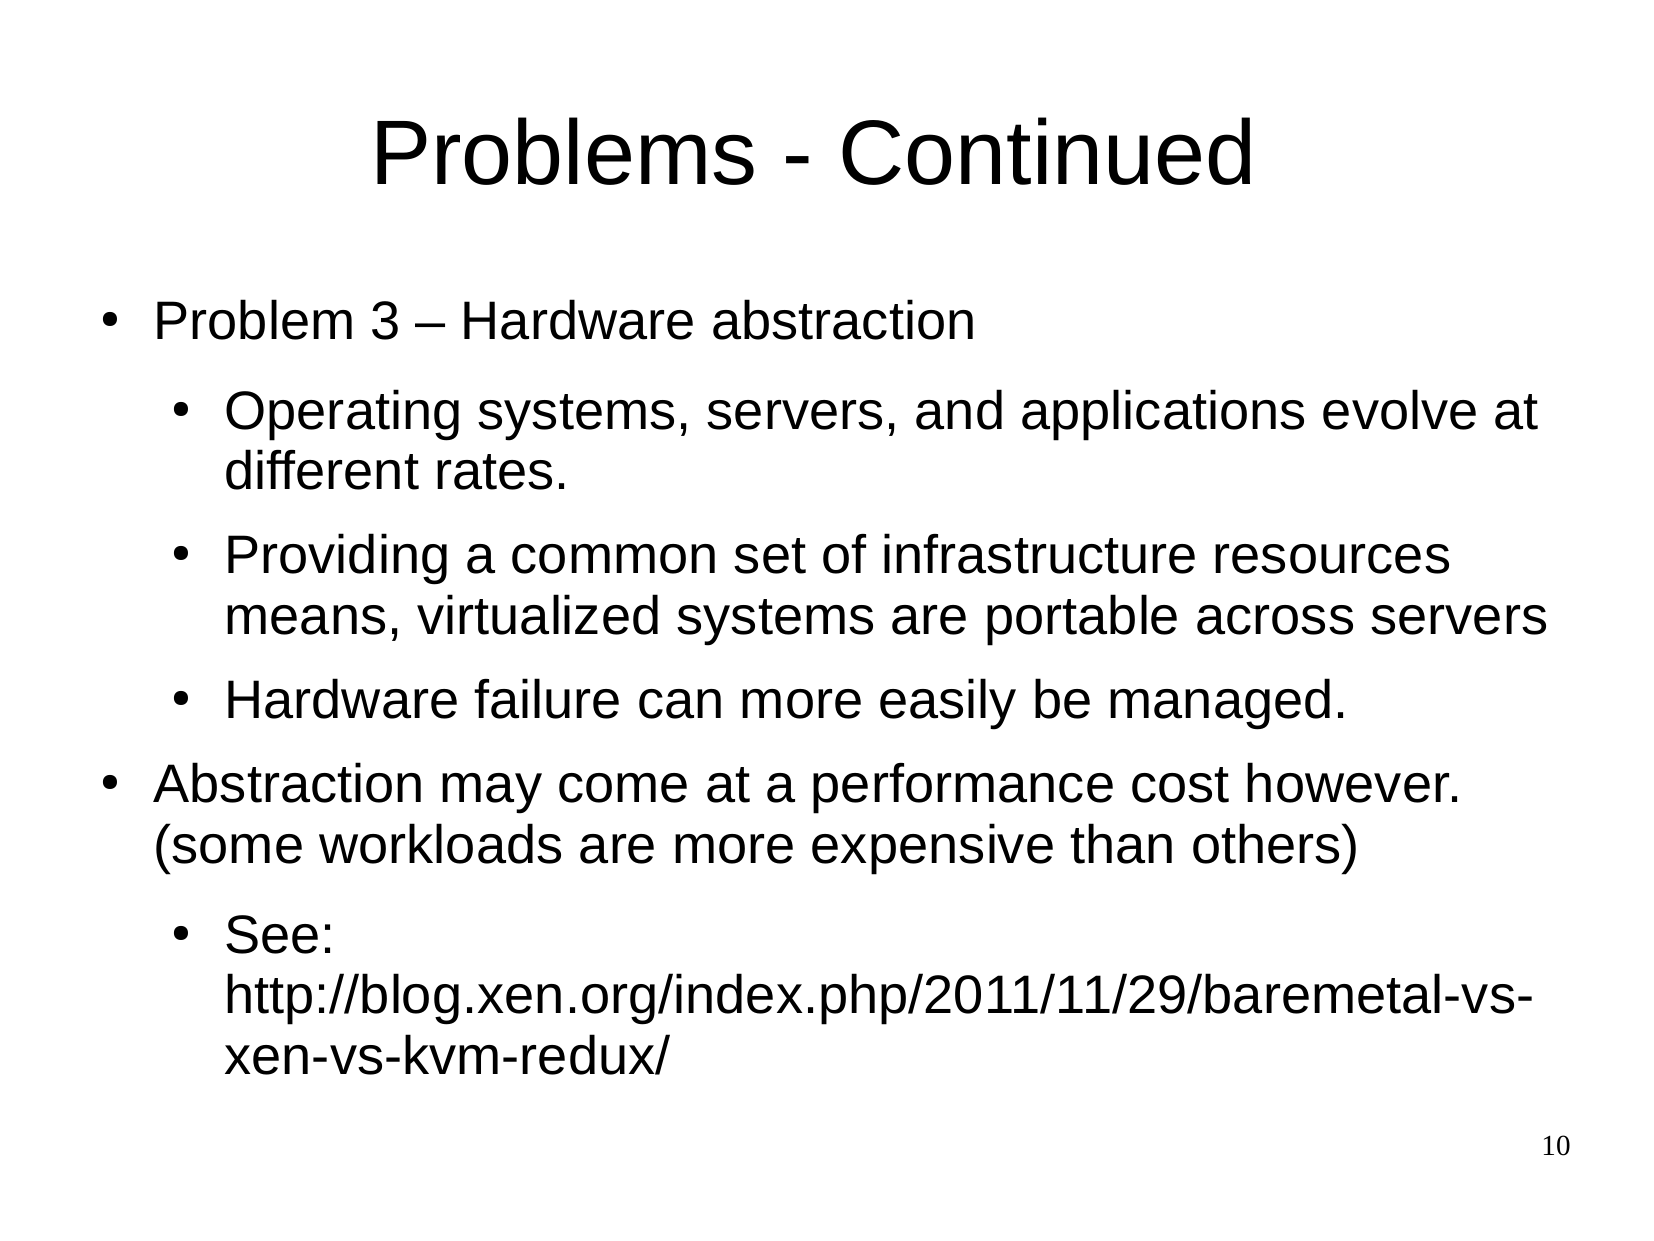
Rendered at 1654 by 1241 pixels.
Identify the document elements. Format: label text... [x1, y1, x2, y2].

title Problems - Continued [82, 49, 1571, 257]
list Problem 3 – Hardware abstraction Operating systems, servers, and applications evolve at different rates. Providing a common set of infrastructure resources means, virtualized systems are portable across servers Hardware failure can more easily be managed. Abstraction may come at a performance cost however. (some workloads are more expensive than others) See: http://blog.xen.org/index.php/2011/11/29/baremetal-vs-xen-vs-kvm-redux/ [82, 290, 1571, 1109]
